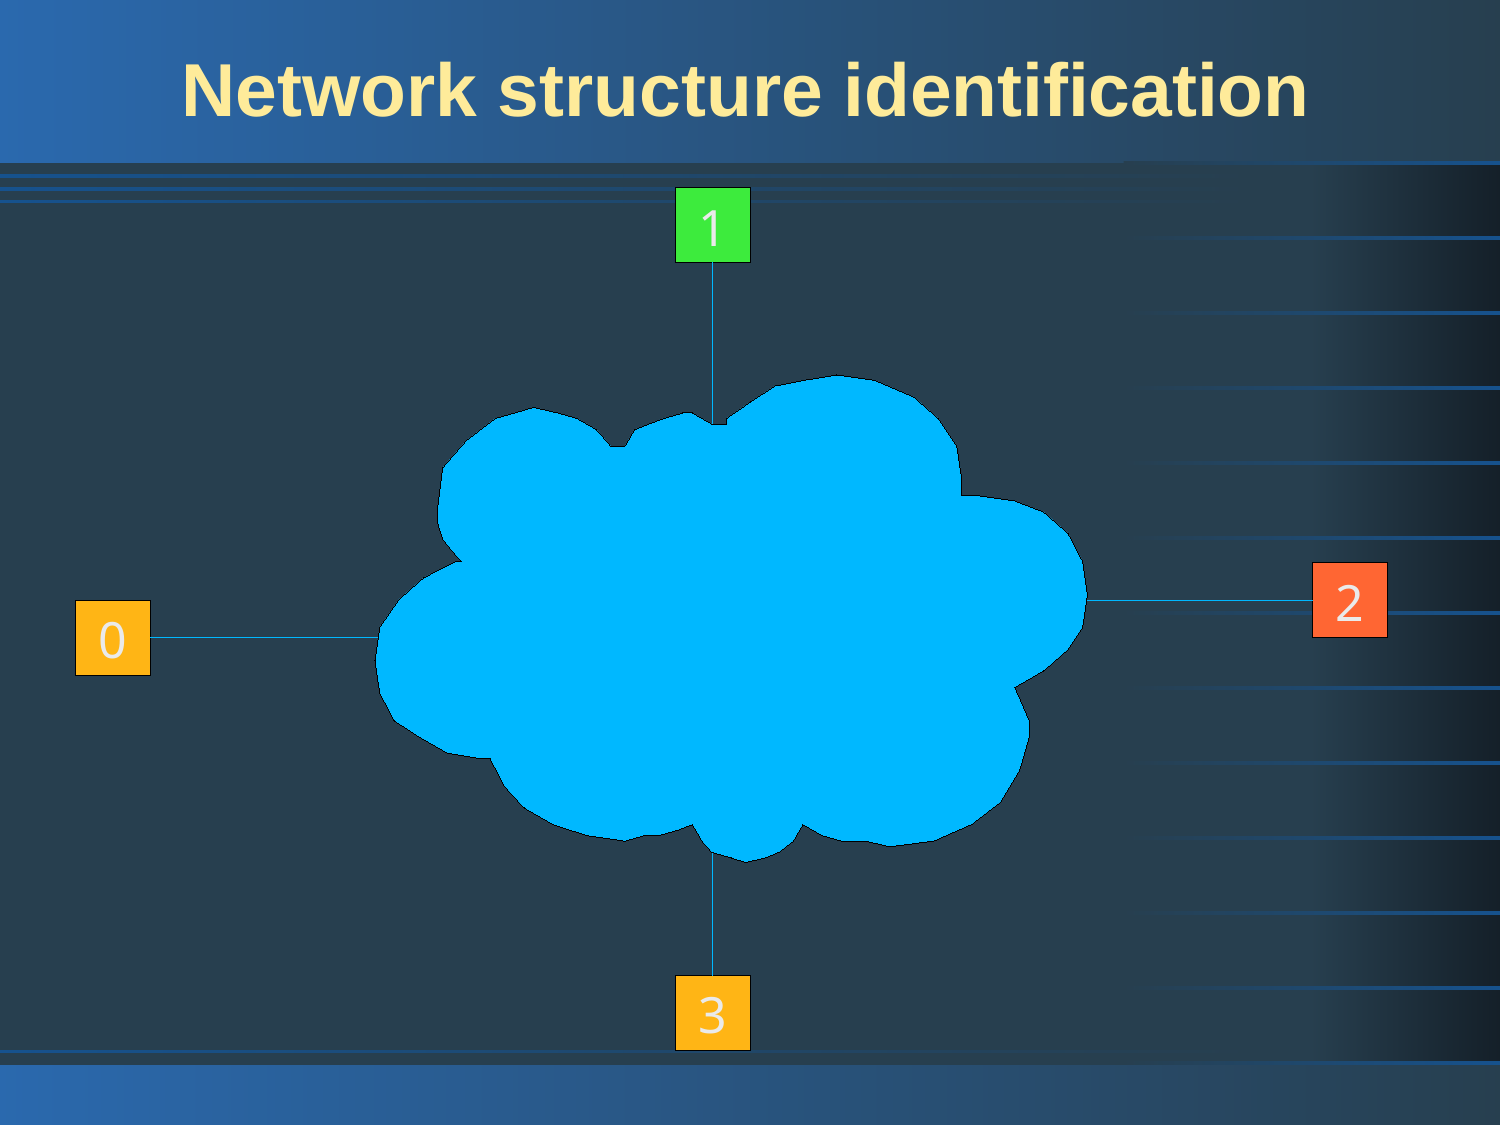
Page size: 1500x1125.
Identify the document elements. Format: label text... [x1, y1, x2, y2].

text_box 3 [675, 975, 751, 1051]
title Network structure identification [83, 24, 1409, 151]
text_box 1 [675, 187, 751, 263]
text_box 0 [75, 600, 151, 676]
text_box [374, 374, 1088, 863]
text_box 2 [1312, 562, 1388, 638]
